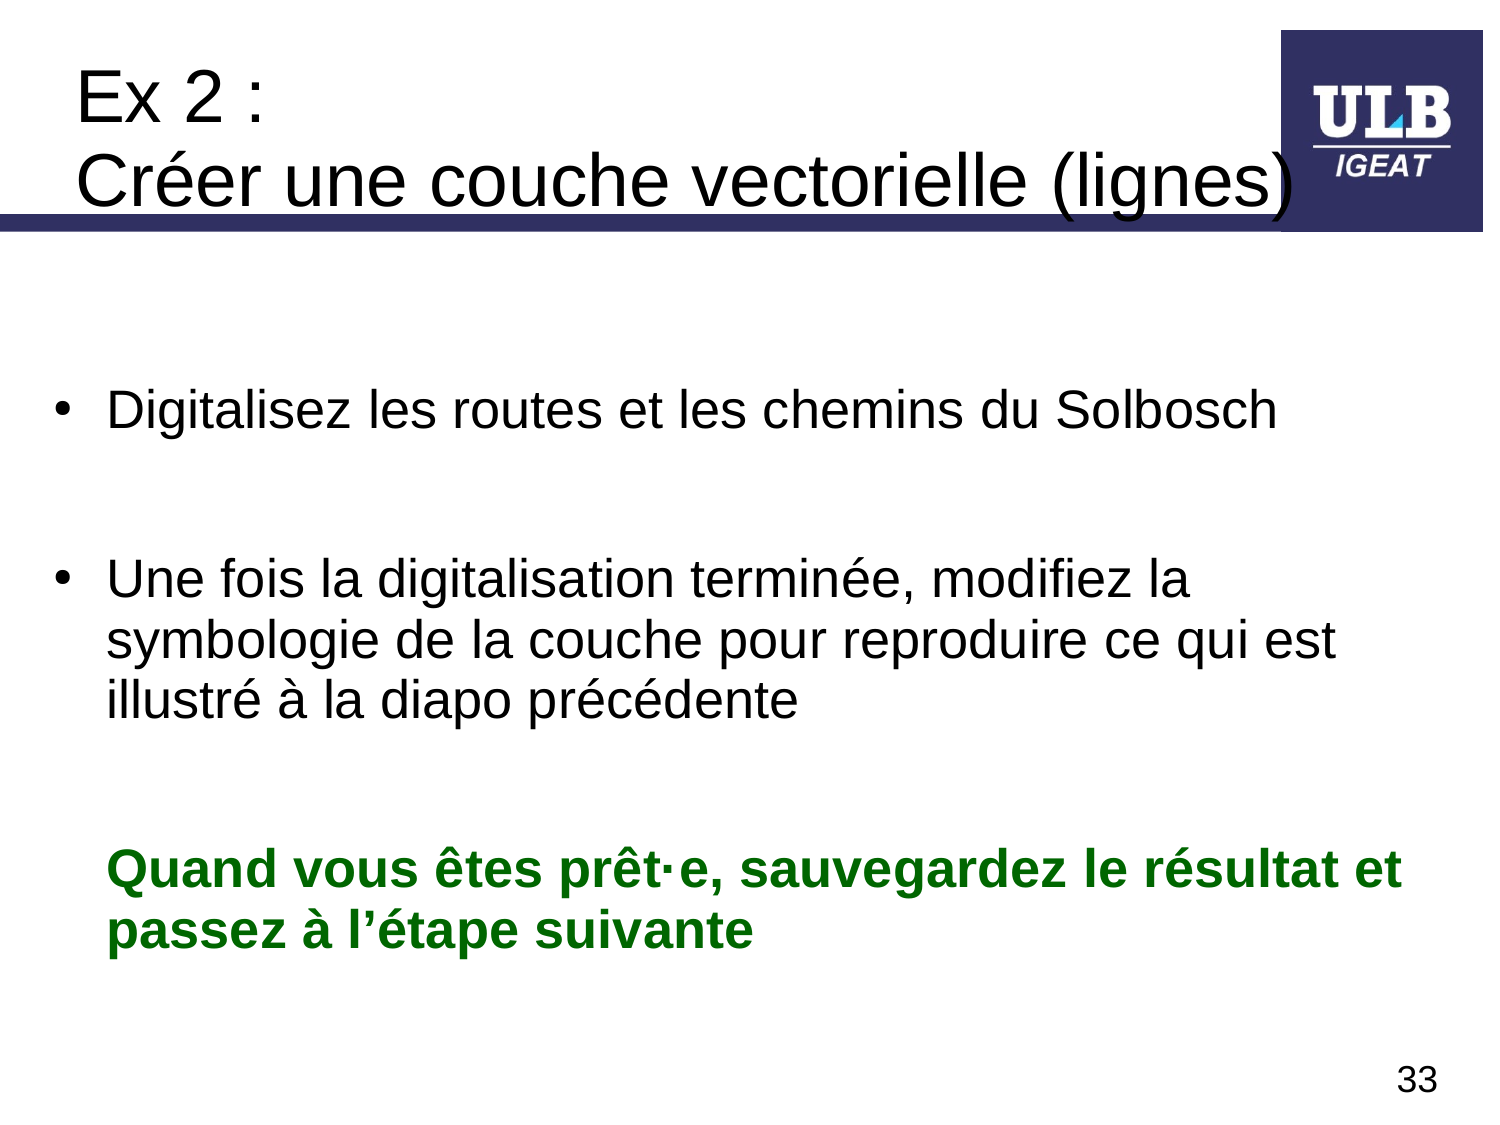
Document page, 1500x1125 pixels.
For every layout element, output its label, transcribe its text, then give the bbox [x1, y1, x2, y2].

list Digitalisez les routes et les chemins du Solbosch Une fois la digitalisation terminée, modifiez la symbologie de la couche pour reproduire ce qui est illustré à la diapo précédente Quand vous êtes prêt·e, sauvegardez le résultat et passez à l’étape suivante [35, 295, 1477, 1111]
picture [1281, 30, 1483, 232]
title Ex 2 : Créer une couche vectorielle (lignes) [75, 44, 1425, 233]
